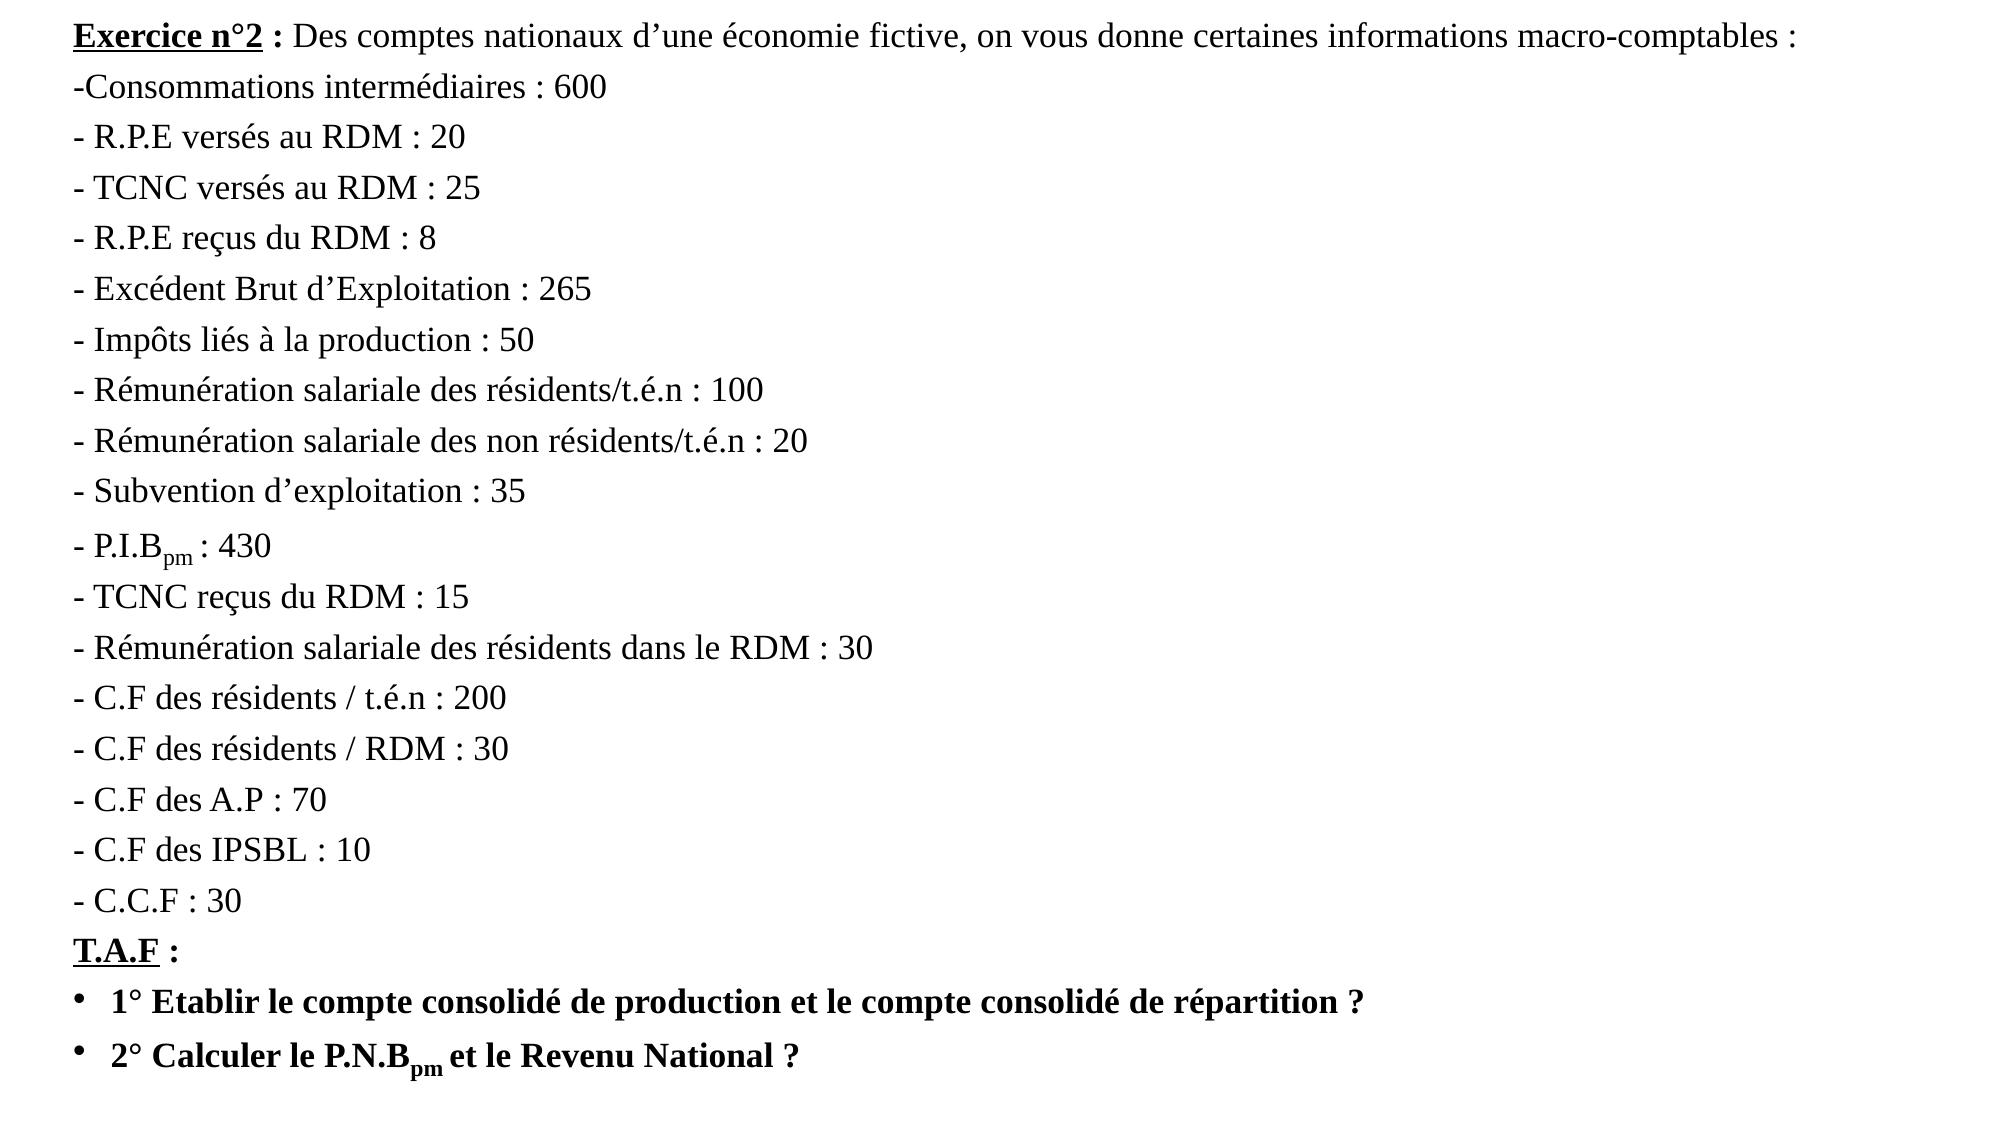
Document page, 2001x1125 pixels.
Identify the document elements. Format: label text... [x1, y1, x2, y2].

list Exercice n°2 : Des comptes nationaux d’une économie fictive, on vous donne certaines informations macro-comptables : -Consommations intermédiaires : 600 - R.P.E versés au RDM : 20 - TCNC versés au RDM : 25 - R.P.E reçus du RDM : 8 - Excédent Brut d’Exploitation : 265 - Impôts liés à la production : 50 - Rémunération salariale des résidents/t.é.n : 100 - Rémunération salariale des non résidents/t.é.n : 20 - Subvention d’exploitation : 35 - P.I.Bpm : 430 - TCNC reçus du RDM : 15 - Rémunération salariale des résidents dans le RDM : 30 - C.F des résidents / t.é.n : 200 - C.F des résidents / RDM : 30 - C.F des A.P : 70 - C.F des IPSBL : 10 - C.C.F : 30 T.A.F : 1° Etablir le compte consolidé de production et le compte consolidé de répartition ? 2° Calculer le P.N.Bpm et le Revenu National ? [58, 16, 1920, 1089]
